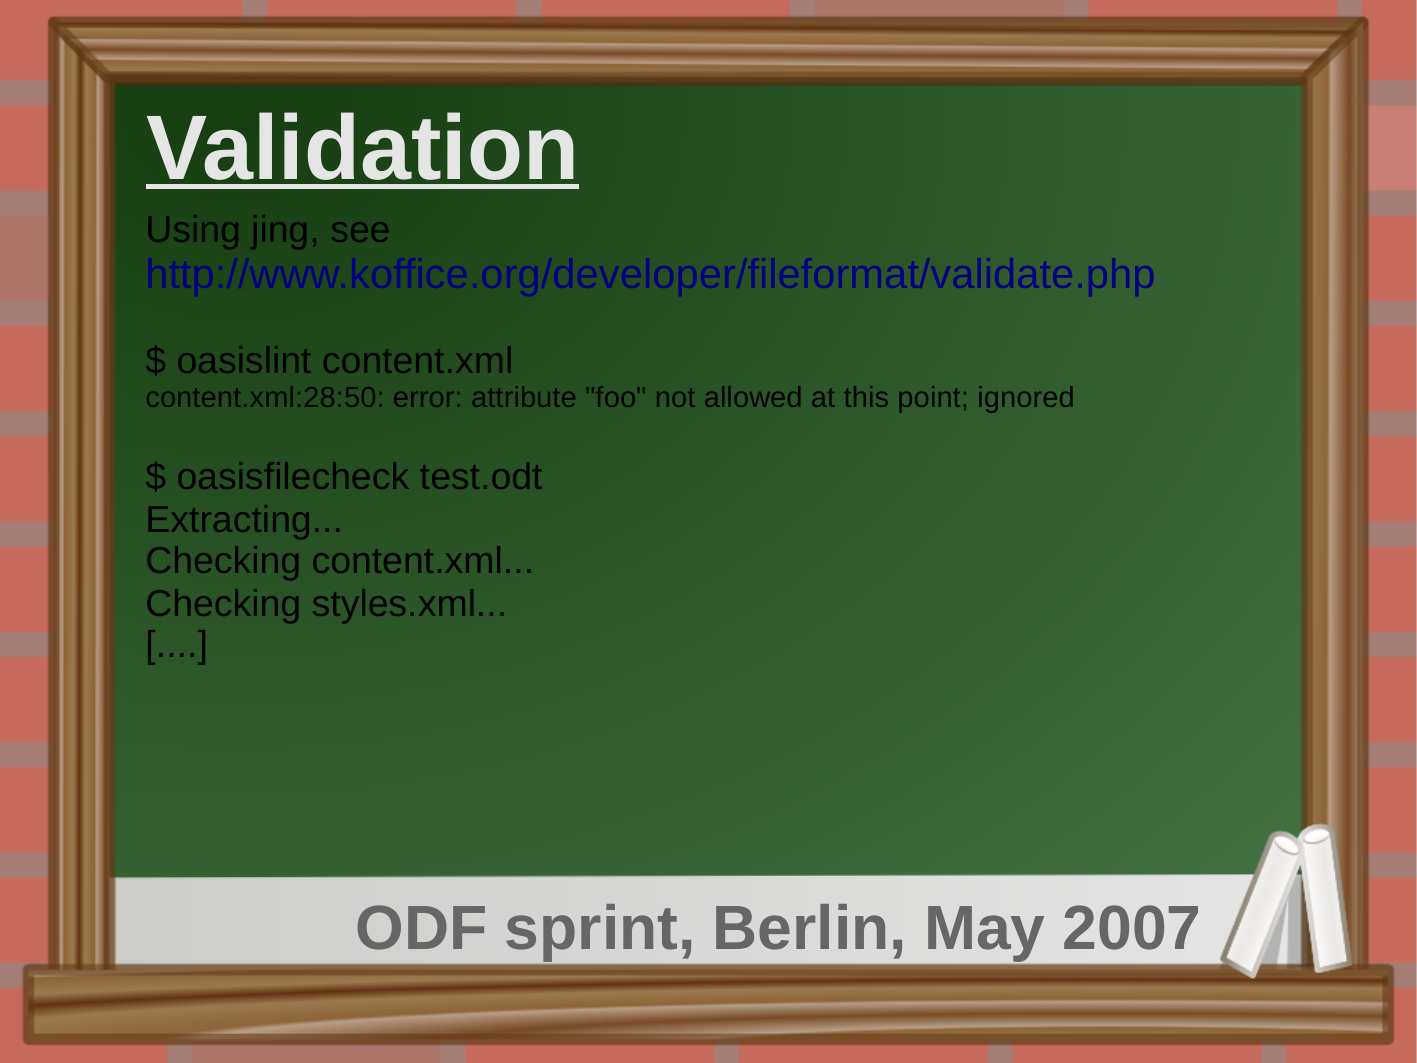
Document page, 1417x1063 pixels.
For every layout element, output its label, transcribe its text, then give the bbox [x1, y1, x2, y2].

text_box Using jing, see http://www.koffice.org/developer/fileformat/validate.php $ oasislint content.xml content.xml:28:50: error: attribute "foo" not allowed at this point; ignored $ oasisfilecheck test.odt Extracting... Checking content.xml... Checking styles.xml... [....] [130, 159, 1296, 1054]
text_box Validation [131, 88, 1313, 210]
picture [0, 0, 1417, 1063]
